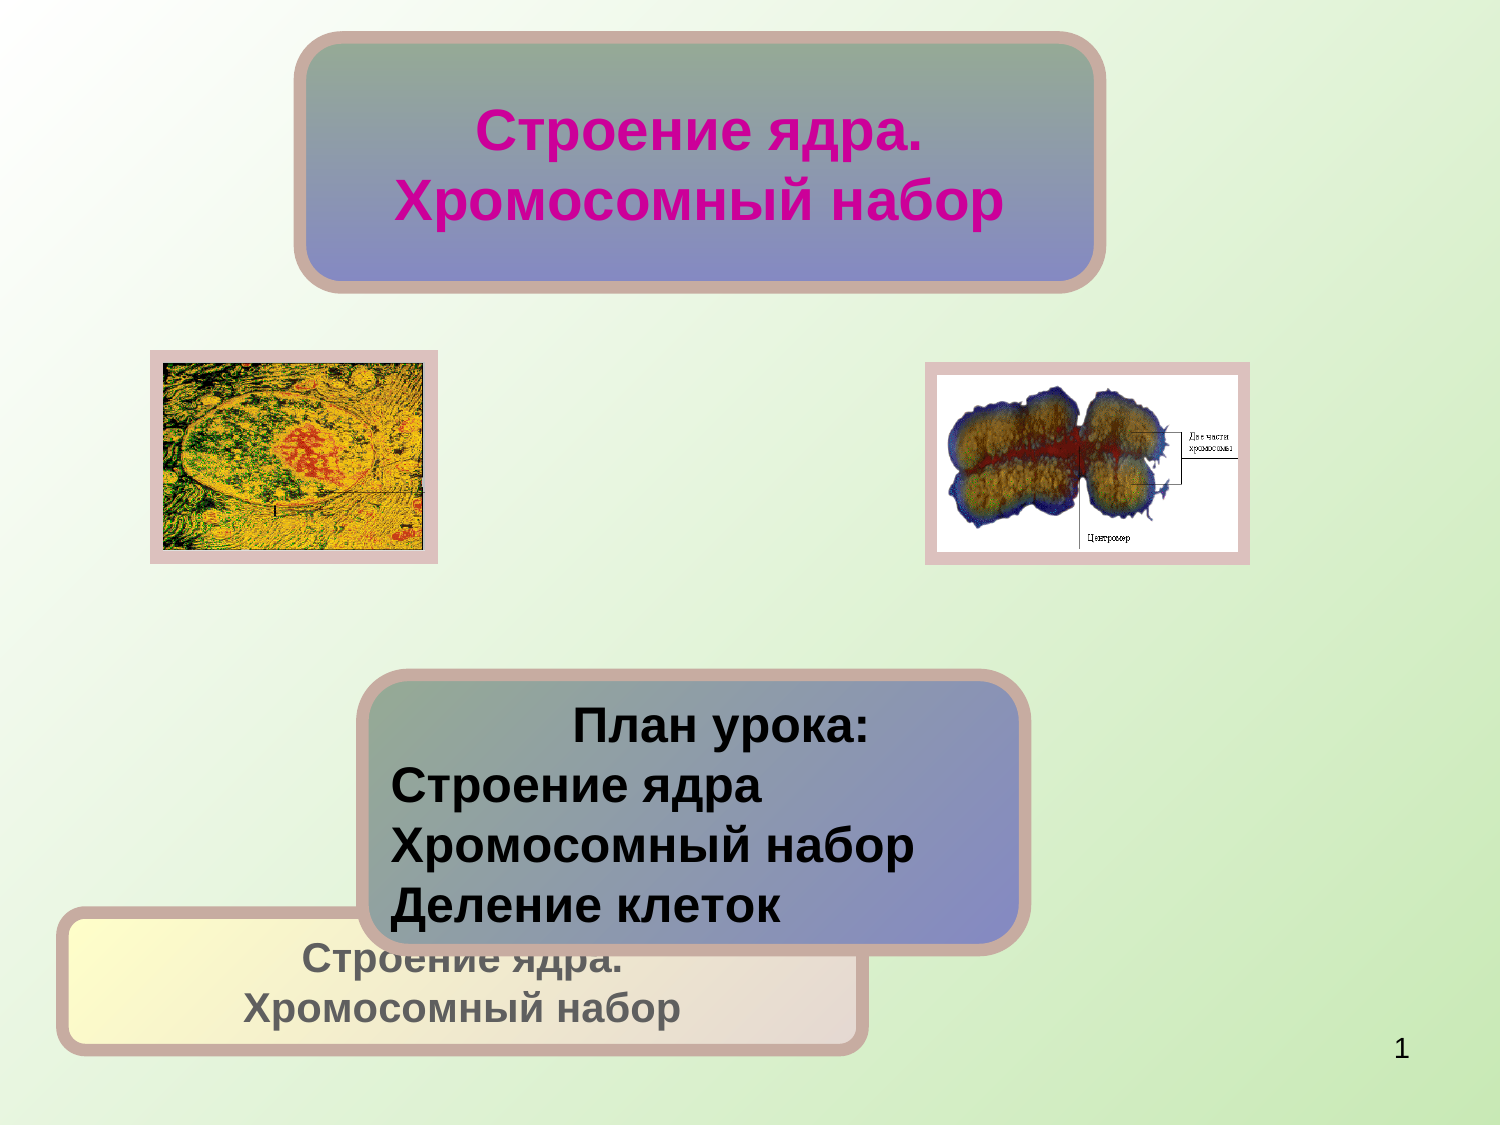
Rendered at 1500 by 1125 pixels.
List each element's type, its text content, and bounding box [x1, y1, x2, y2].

picture [162, 362, 426, 552]
picture [937, 375, 1238, 553]
text_box План урока: Строение ядра Хромосомный набор Деление клеток [362, 674, 1026, 951]
text_box Строение ядра. Хромосомный набор [299, 37, 1101, 288]
text_box Строение ядра. Хромосомный набор [62, 912, 863, 1051]
